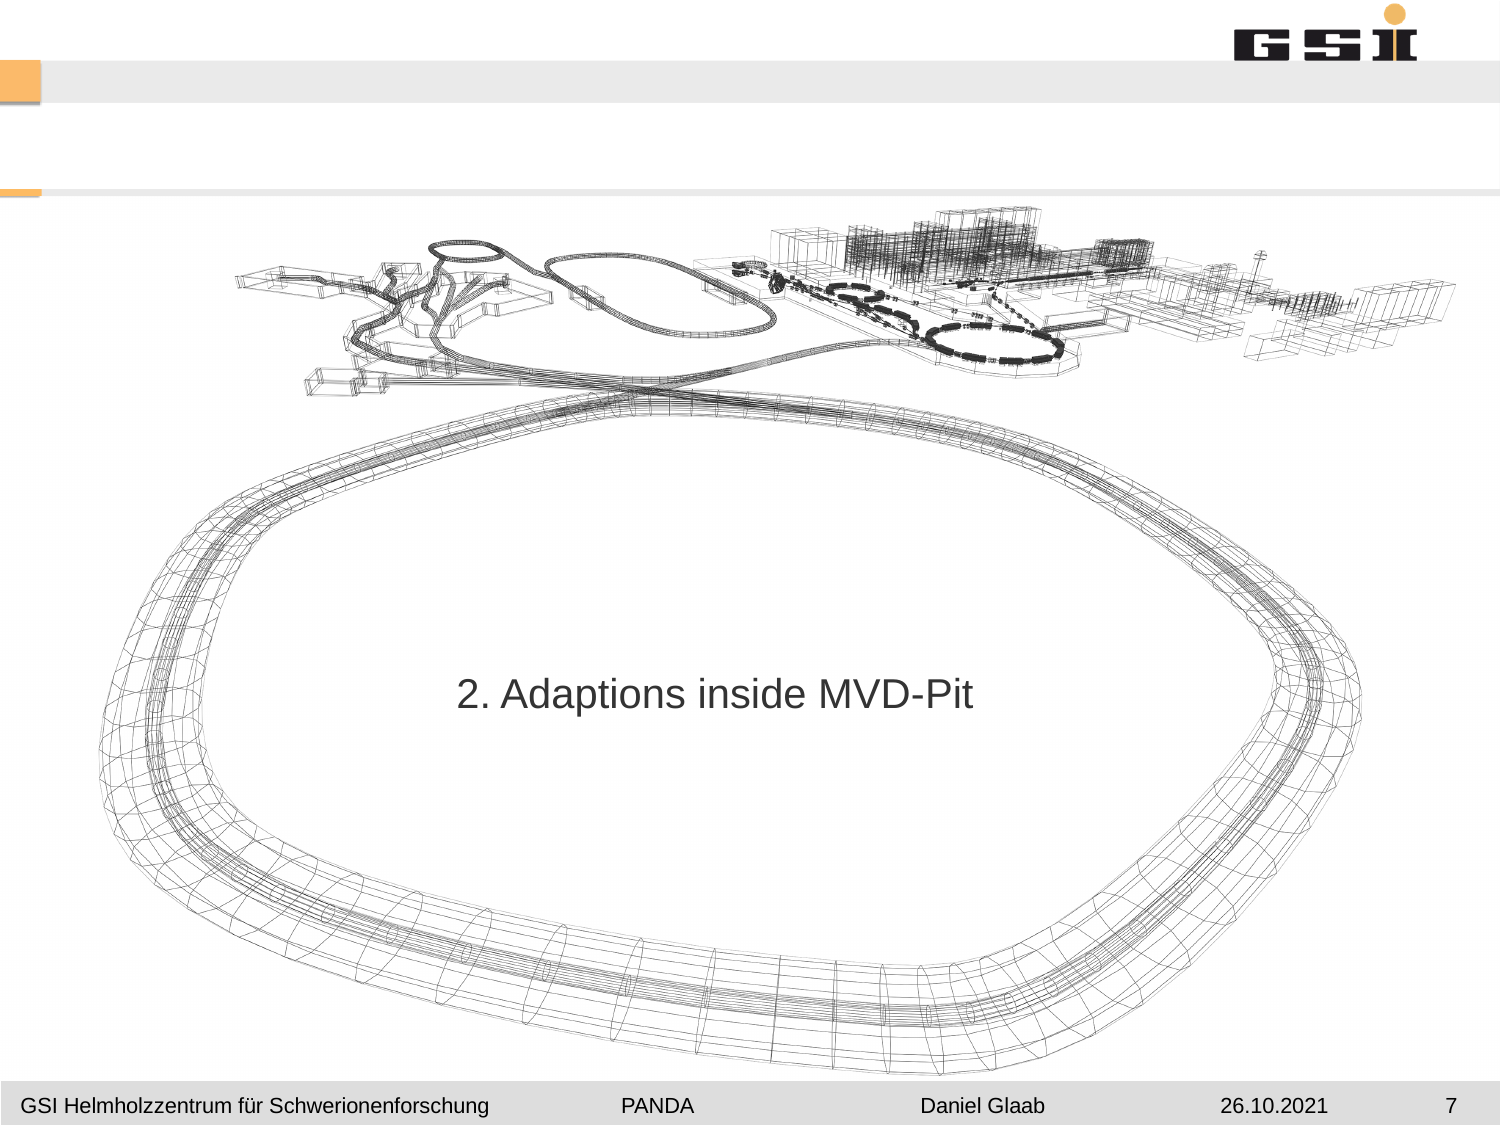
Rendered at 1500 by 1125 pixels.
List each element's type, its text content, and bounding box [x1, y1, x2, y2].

picture [0, 1, 1500, 189]
picture [0, 197, 1500, 1080]
text_box GSI Helmholzzentrum für Schwerionenforschung PANDA Daniel Glaab 26.10.2021 7 [5, 1086, 1491, 1125]
text_box 2. Adaptions inside MVD-Pit [188, 696, 1273, 825]
text_box [0, 1080, 1500, 1125]
